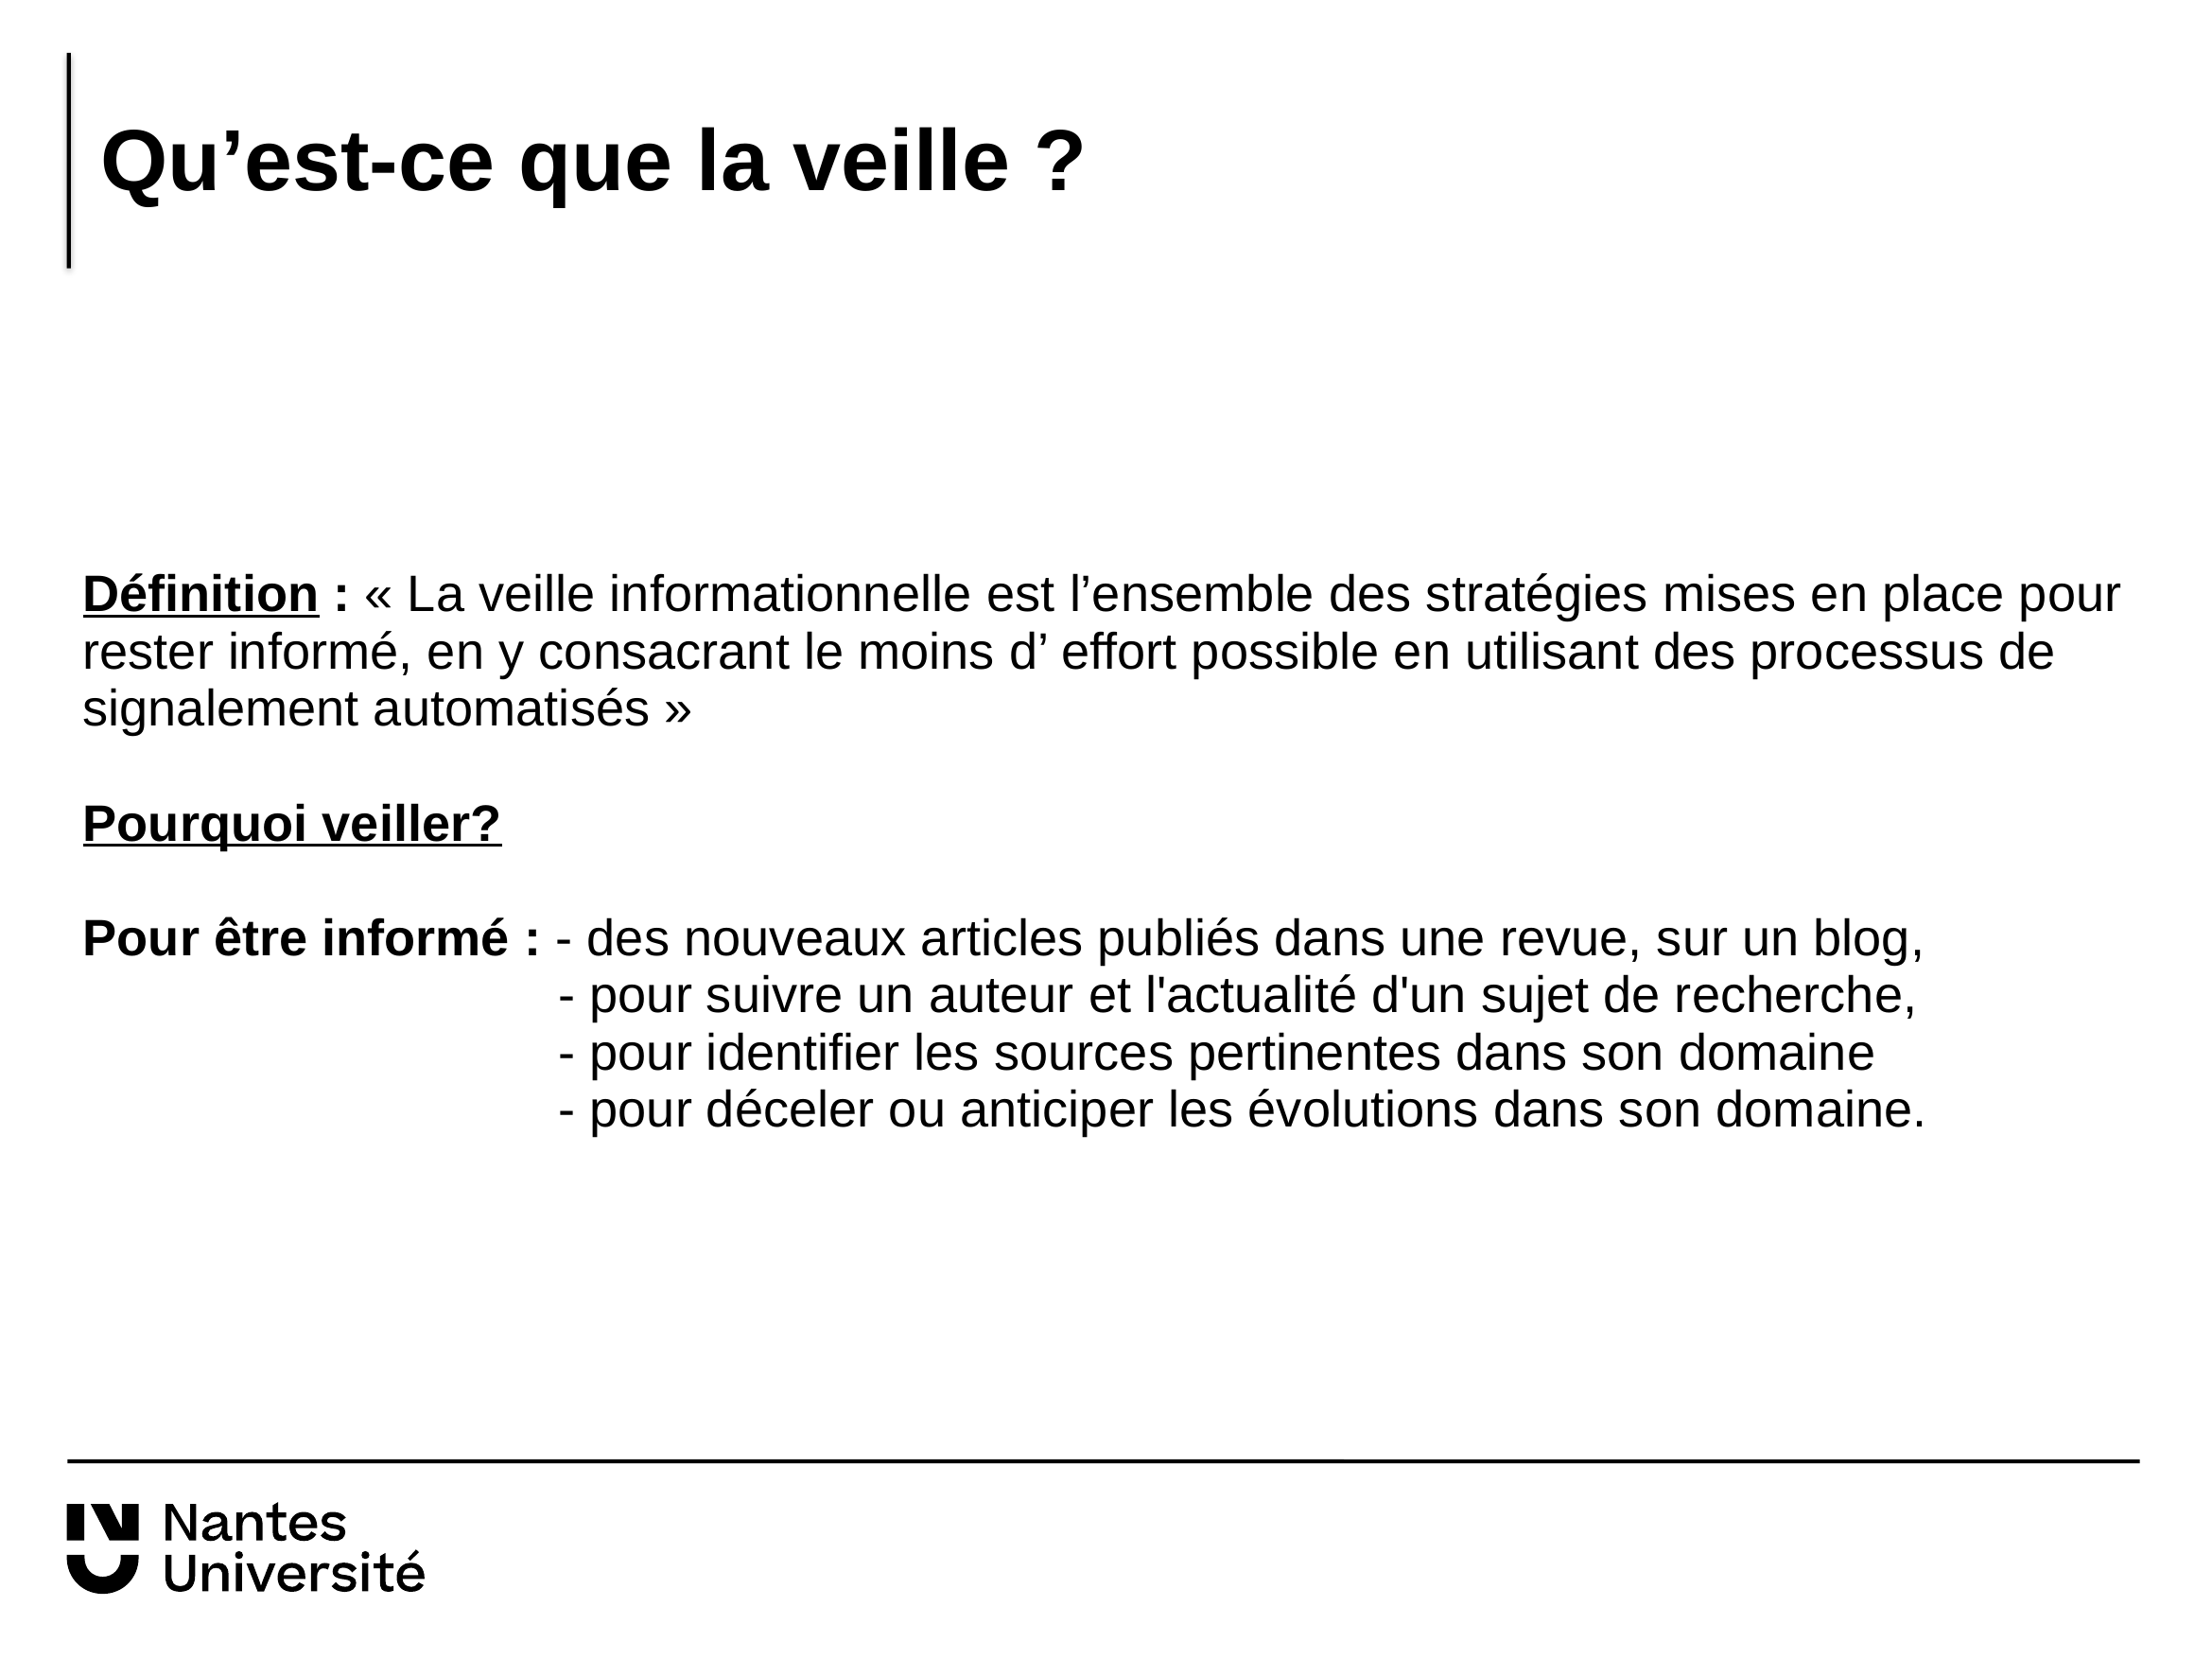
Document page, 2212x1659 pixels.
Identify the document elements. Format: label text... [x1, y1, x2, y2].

subtitle Définition : « La veille informationnelle est l’ensemble des stratégies mises en place pour rester informé, en y consacrant le moins d’ effort possible en utilisant des processus de signalement automatisés » Pourquoi veiller? Pour être informé : - des nouveaux articles publiés dans une revue, sur un blog, - pour suivre un auteur et l'actualité d'un sujet de recherche, - pour identifier les sources pertinentes dans son domaine - pour déceler ou anticiper les évolutions dans son domaine. [82, 391, 2151, 1313]
title Qu’est-ce que la veille ? [100, 106, 2023, 215]
